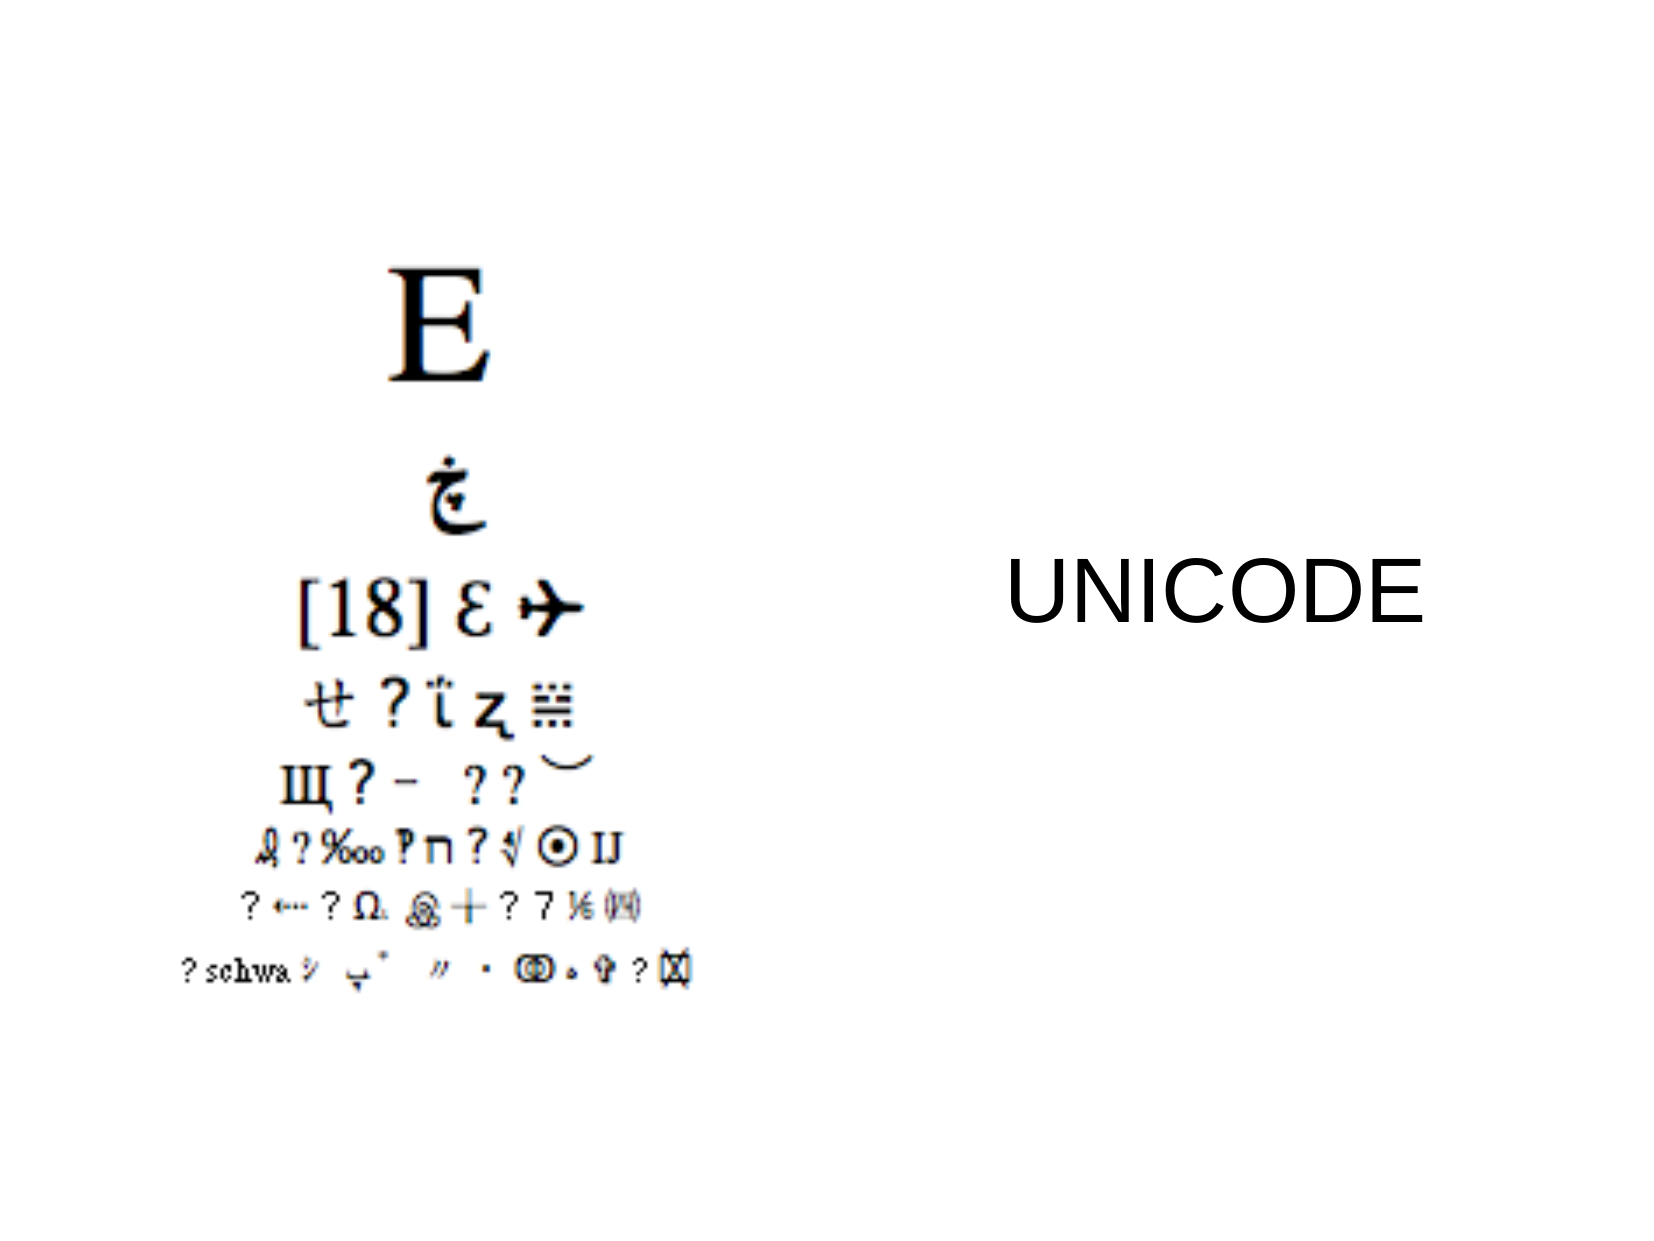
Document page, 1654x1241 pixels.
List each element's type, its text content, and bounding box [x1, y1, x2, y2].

picture [75, 246, 802, 1022]
title UNICODE [825, 56, 1571, 1126]
